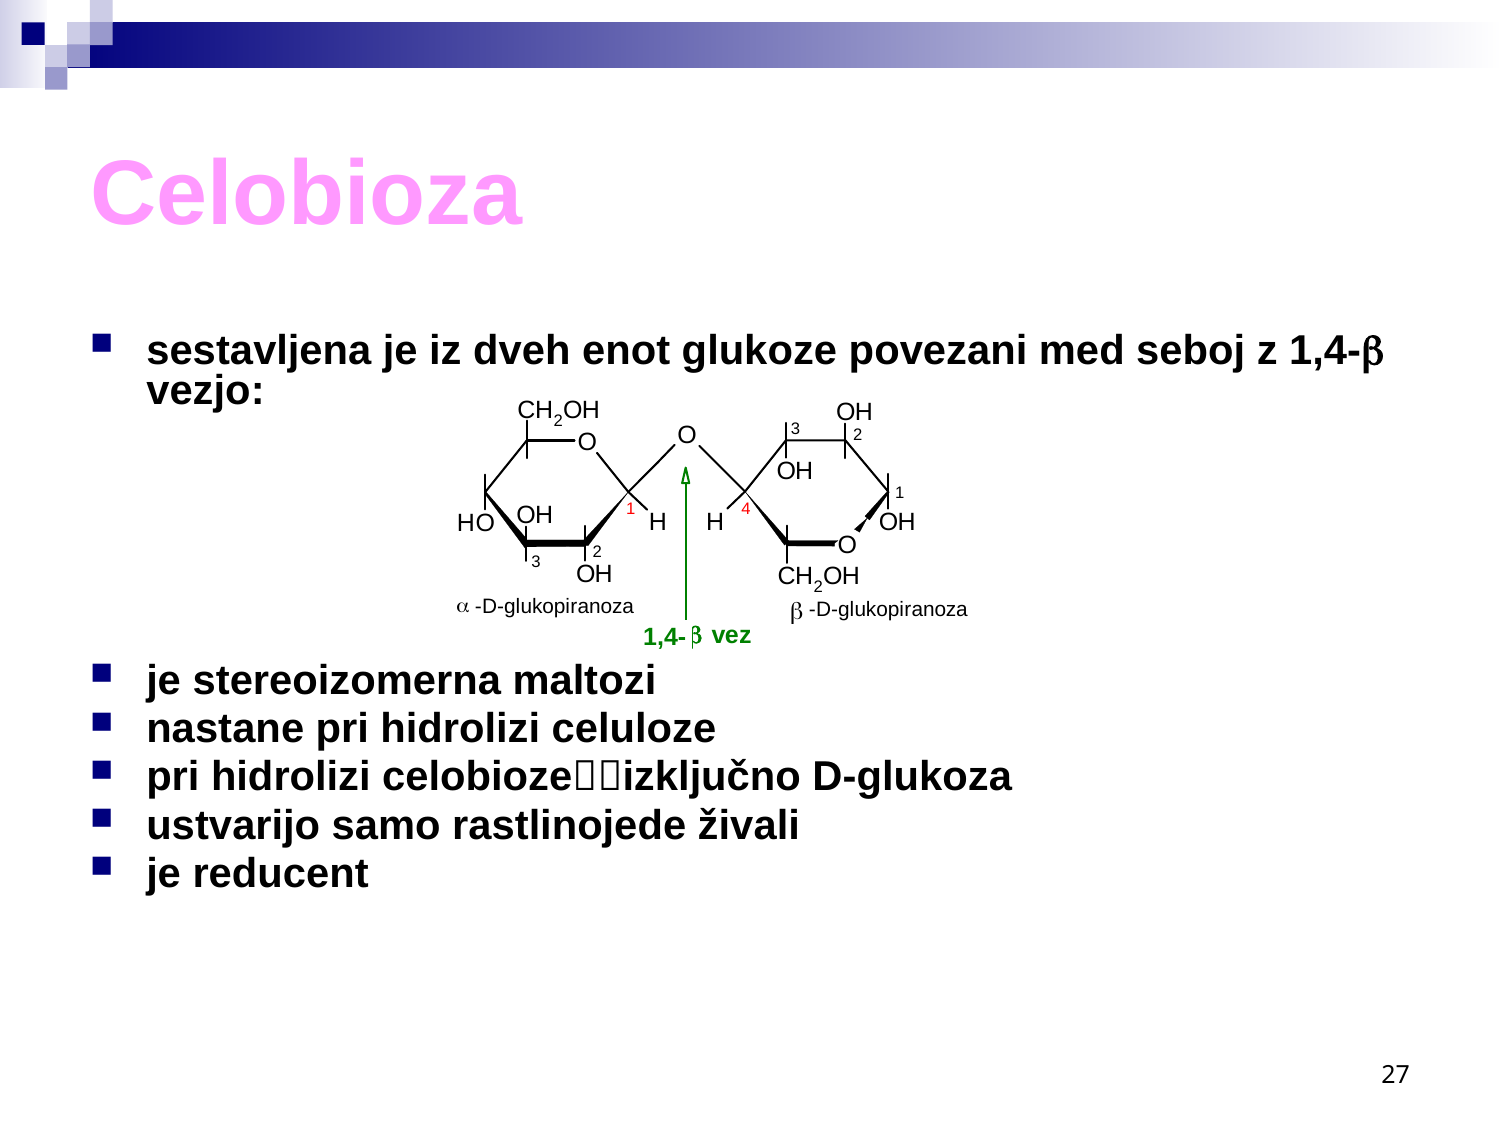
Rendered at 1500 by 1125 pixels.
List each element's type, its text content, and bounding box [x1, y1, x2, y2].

title Celobioza [75, 75, 1425, 300]
chart [454, 628, 974, 659]
picture [454, 395, 973, 657]
list sestavljena je iz dveh enot glukoze povezani med seboj z 1,4- vezjo: je stereoizomerna maltozi nastane pri hidrolizi celuloze pri hidrolizi celobiozeizključno D-glukoza ustvarijo samo rastlinojede živali je reducent [75, 324, 1425, 963]
slide_number <number> [1074, 1025, 1425, 1100]
